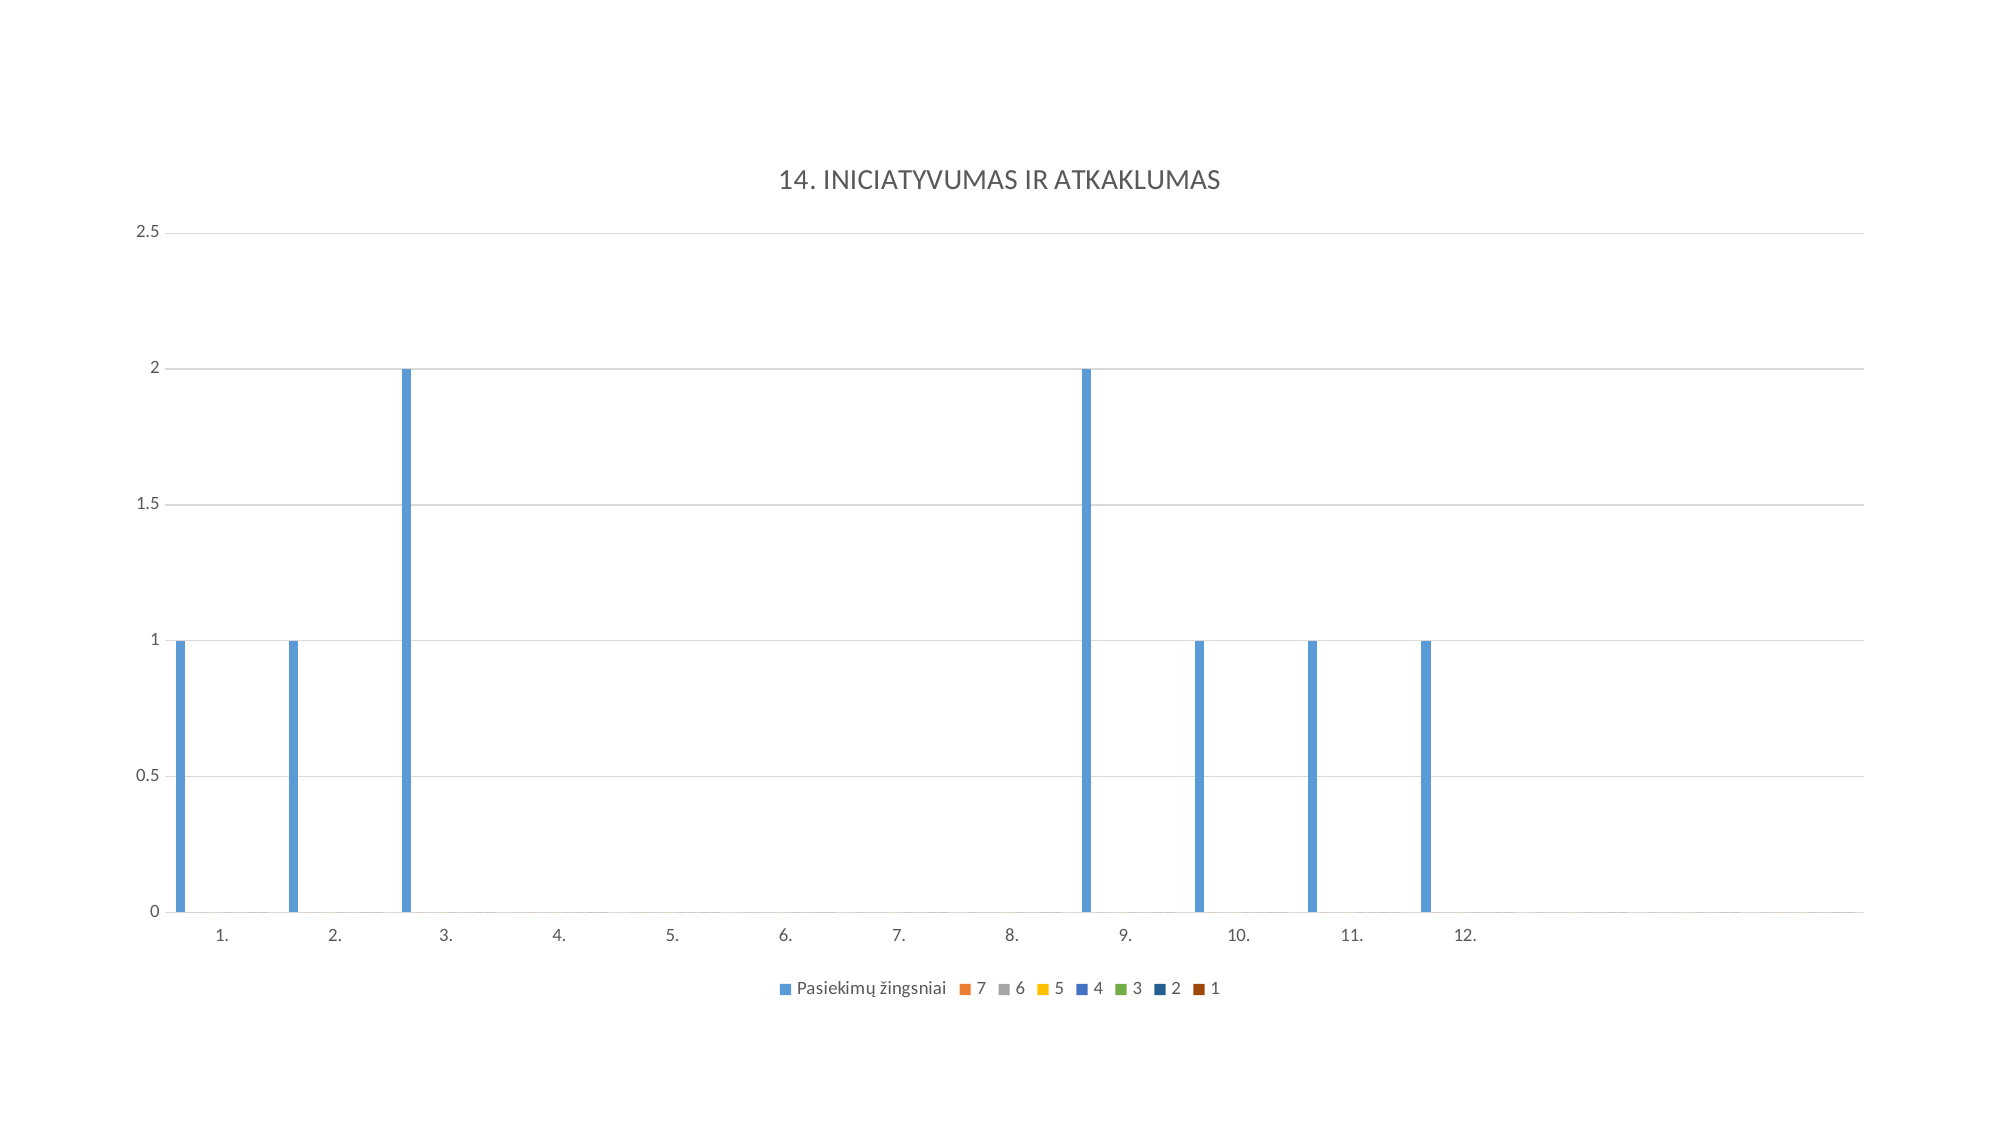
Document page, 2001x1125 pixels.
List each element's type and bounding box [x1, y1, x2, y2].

chart [99, 133, 1900, 1005]
